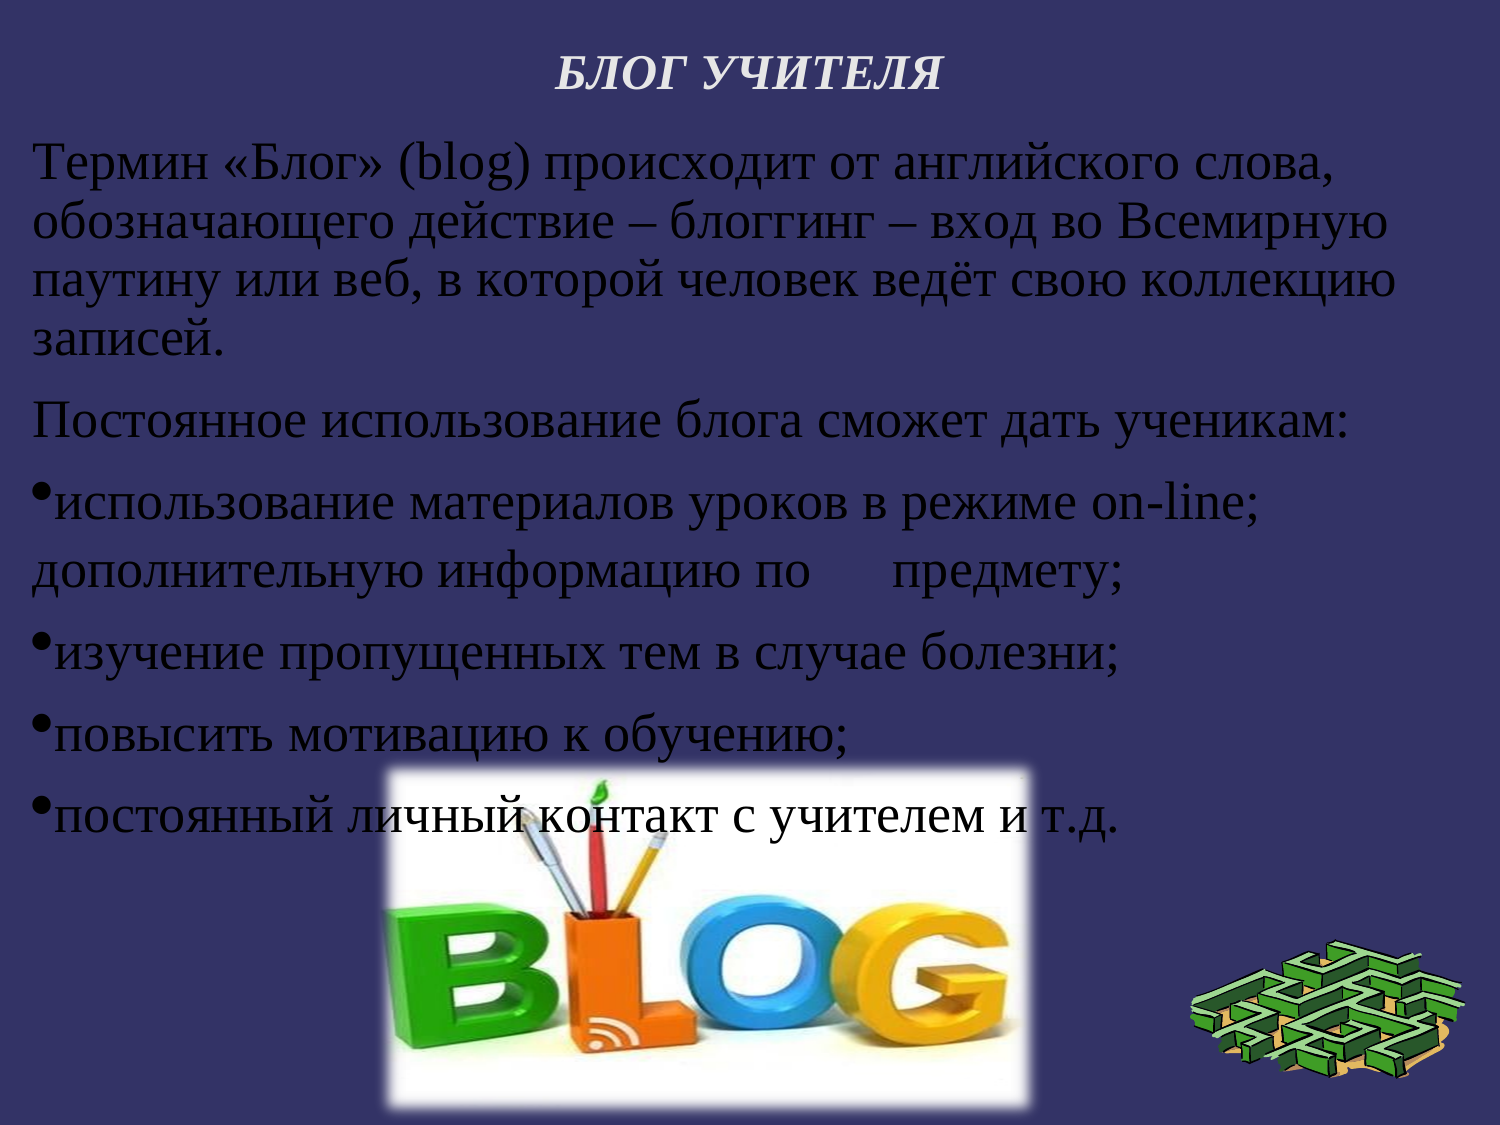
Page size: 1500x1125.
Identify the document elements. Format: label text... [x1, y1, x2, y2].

text_box [371, 924, 1046, 1125]
list Термин «Блог» (blog) происходит от английского слова, обозначающего действие – блоггинг – вход во Всемирную паутину или веб, в которой человек ведёт свою коллекцию записей. Постоянное использование блога сможет дать ученикам: использование материалов уроков в режиме on-line; дополнительную информацию по предмету; изучение пропущенных тем в случае болезни; повысить мотивацию к обучению; постоянный личный контакт с учителем и т.д. [17, 125, 1471, 924]
title БЛОГ УЧИТЕЛЯ [0, 1, 1500, 138]
